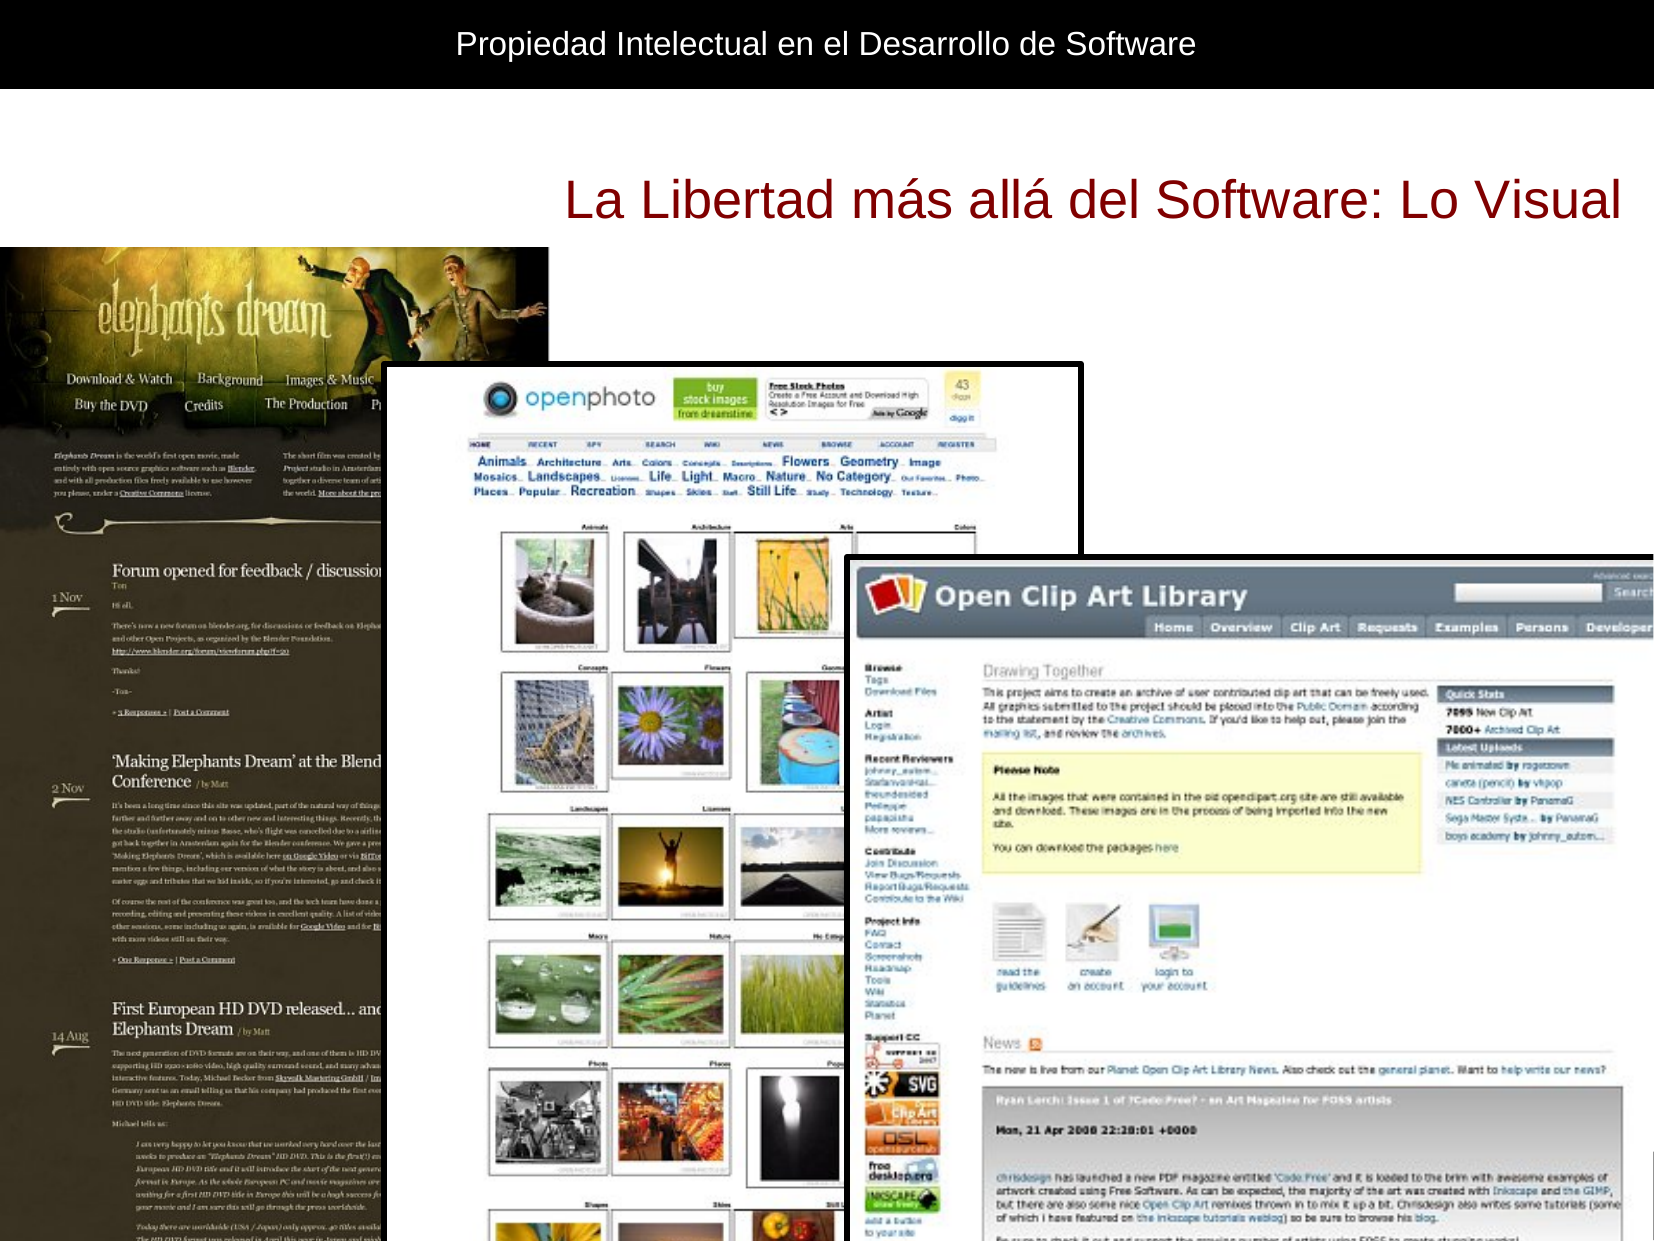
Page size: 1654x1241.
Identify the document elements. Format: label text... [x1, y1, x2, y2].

title La Libertad más allá del Software: Lo Visual [147, 147, 1625, 252]
picture [0, 247, 550, 1241]
picture [387, 366, 1078, 1241]
picture [849, 559, 1654, 1241]
